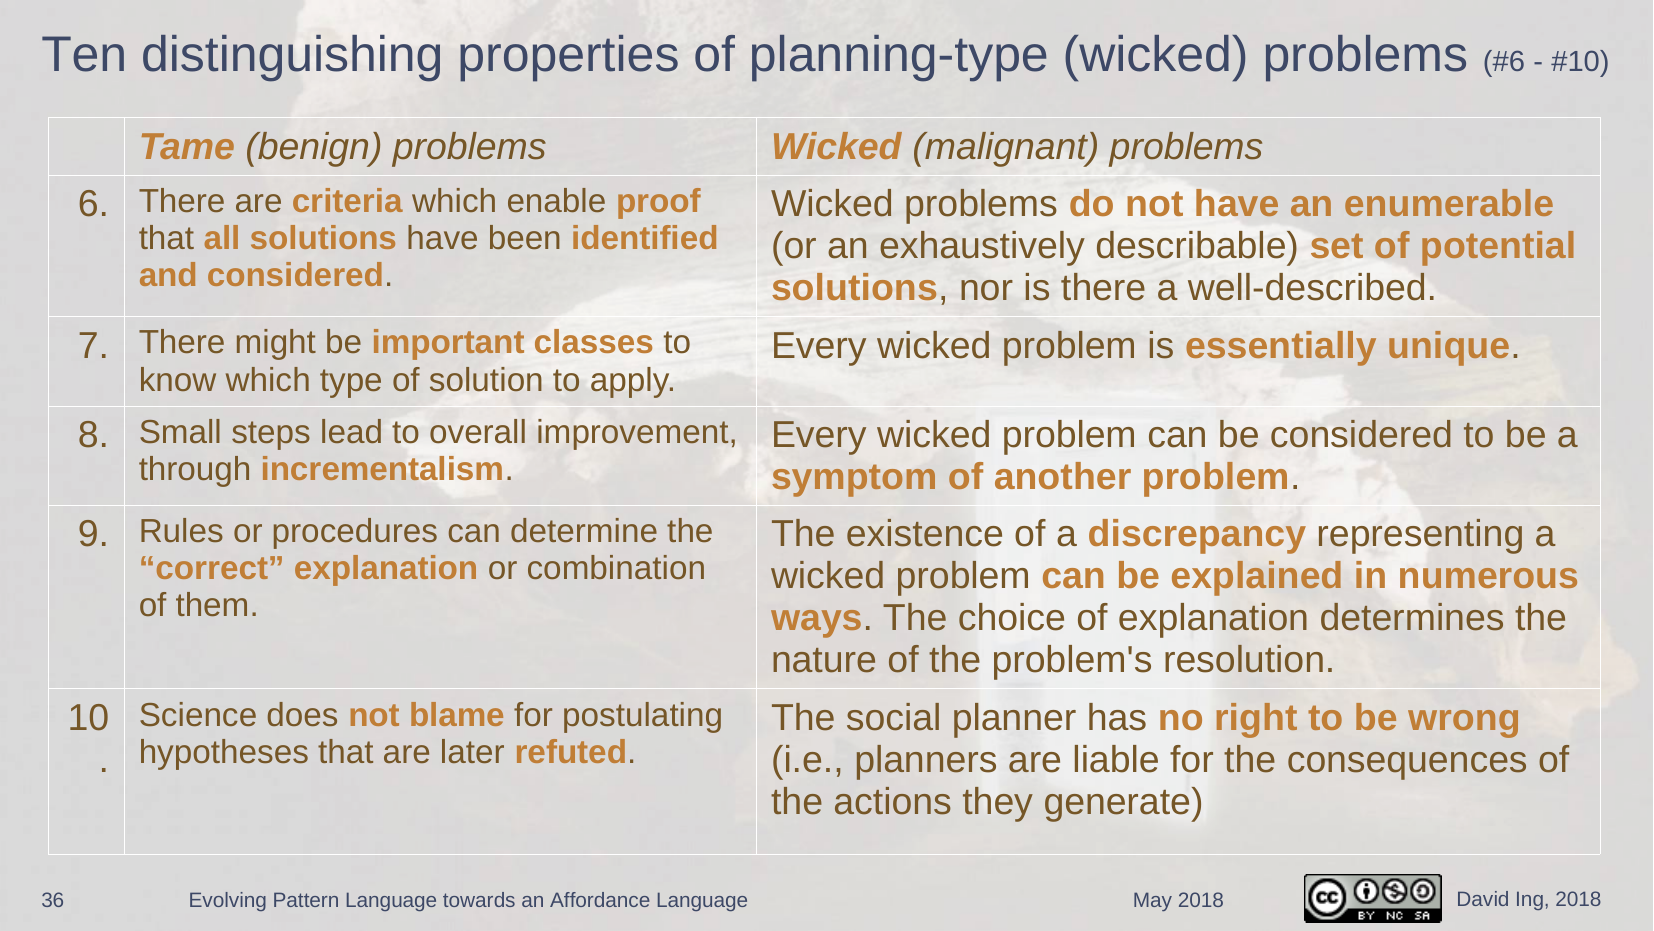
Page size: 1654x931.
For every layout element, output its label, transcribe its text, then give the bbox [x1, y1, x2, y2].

text_box 1967 Pattern Manual [0, 0, 1653, 931]
table_cell 6. [49, 176, 124, 316]
title Ten distinguishing properties of planning-type (wicked) problems (#6 - #10) [41, 30, 1613, 126]
table_header [49, 118, 124, 175]
table_cell 7. [49, 317, 124, 406]
table_cell Rules or procedures can determine the “correct” explanation or combination of them. [125, 506, 756, 688]
picture [1304, 874, 1442, 923]
table_cell 9. [49, 506, 124, 688]
table_cell The social planner has no right to be wrong (i.e., planners are liable for the consequences of the actions they generate) [757, 689, 1600, 854]
table_cell There might be important classes to know which type of solution to apply. [125, 317, 756, 406]
table_cell Science does not blame for postulating hypotheses that are later refuted. [125, 689, 756, 854]
table_cell Small steps lead to overall improvement, through incrementalism. [125, 407, 756, 505]
table_cell 8. [49, 407, 124, 505]
table_cell 10. [49, 689, 124, 854]
table_cell There are criteria which enable proof that all solutions have been identified and considered. [125, 176, 756, 316]
table_header Wicked (malignant) problems [757, 118, 1600, 175]
table_cell The existence of a discrepancy representing a wicked problem can be explained in numerous ways. The choice of explanation determines the nature of the problem's resolution. [757, 506, 1600, 688]
table_cell Every wicked problem can be considered to be a symptom of another problem. [757, 407, 1600, 505]
table_header Tame (benign) problems [125, 118, 756, 175]
table_cell Wicked problems do not have an enumerable (or an exhaustively describable) set of potential solutions, nor is there a well-described. [757, 176, 1600, 316]
table_cell Every wicked problem is essentially unique. [757, 317, 1600, 406]
